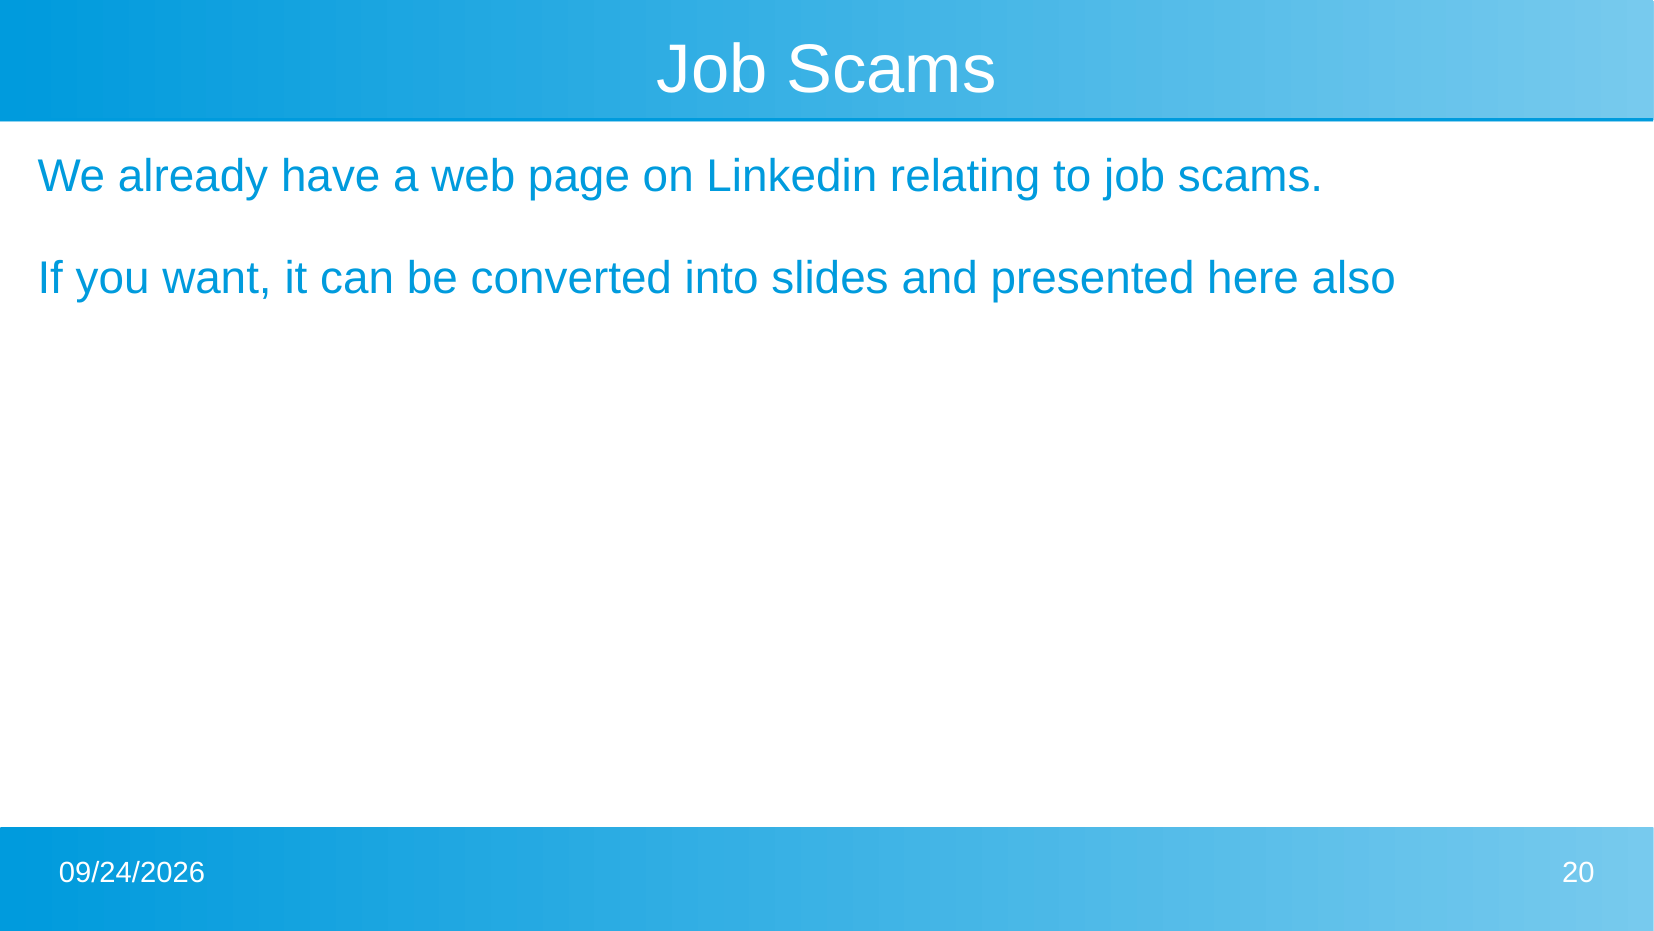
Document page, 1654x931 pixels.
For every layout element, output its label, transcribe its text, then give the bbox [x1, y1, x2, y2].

list We already have a web page on Linkedin relating to job scams. If you want, it can be converted into slides and presented here also [37, 150, 1576, 676]
title Job Scams [59, 29, 1595, 108]
